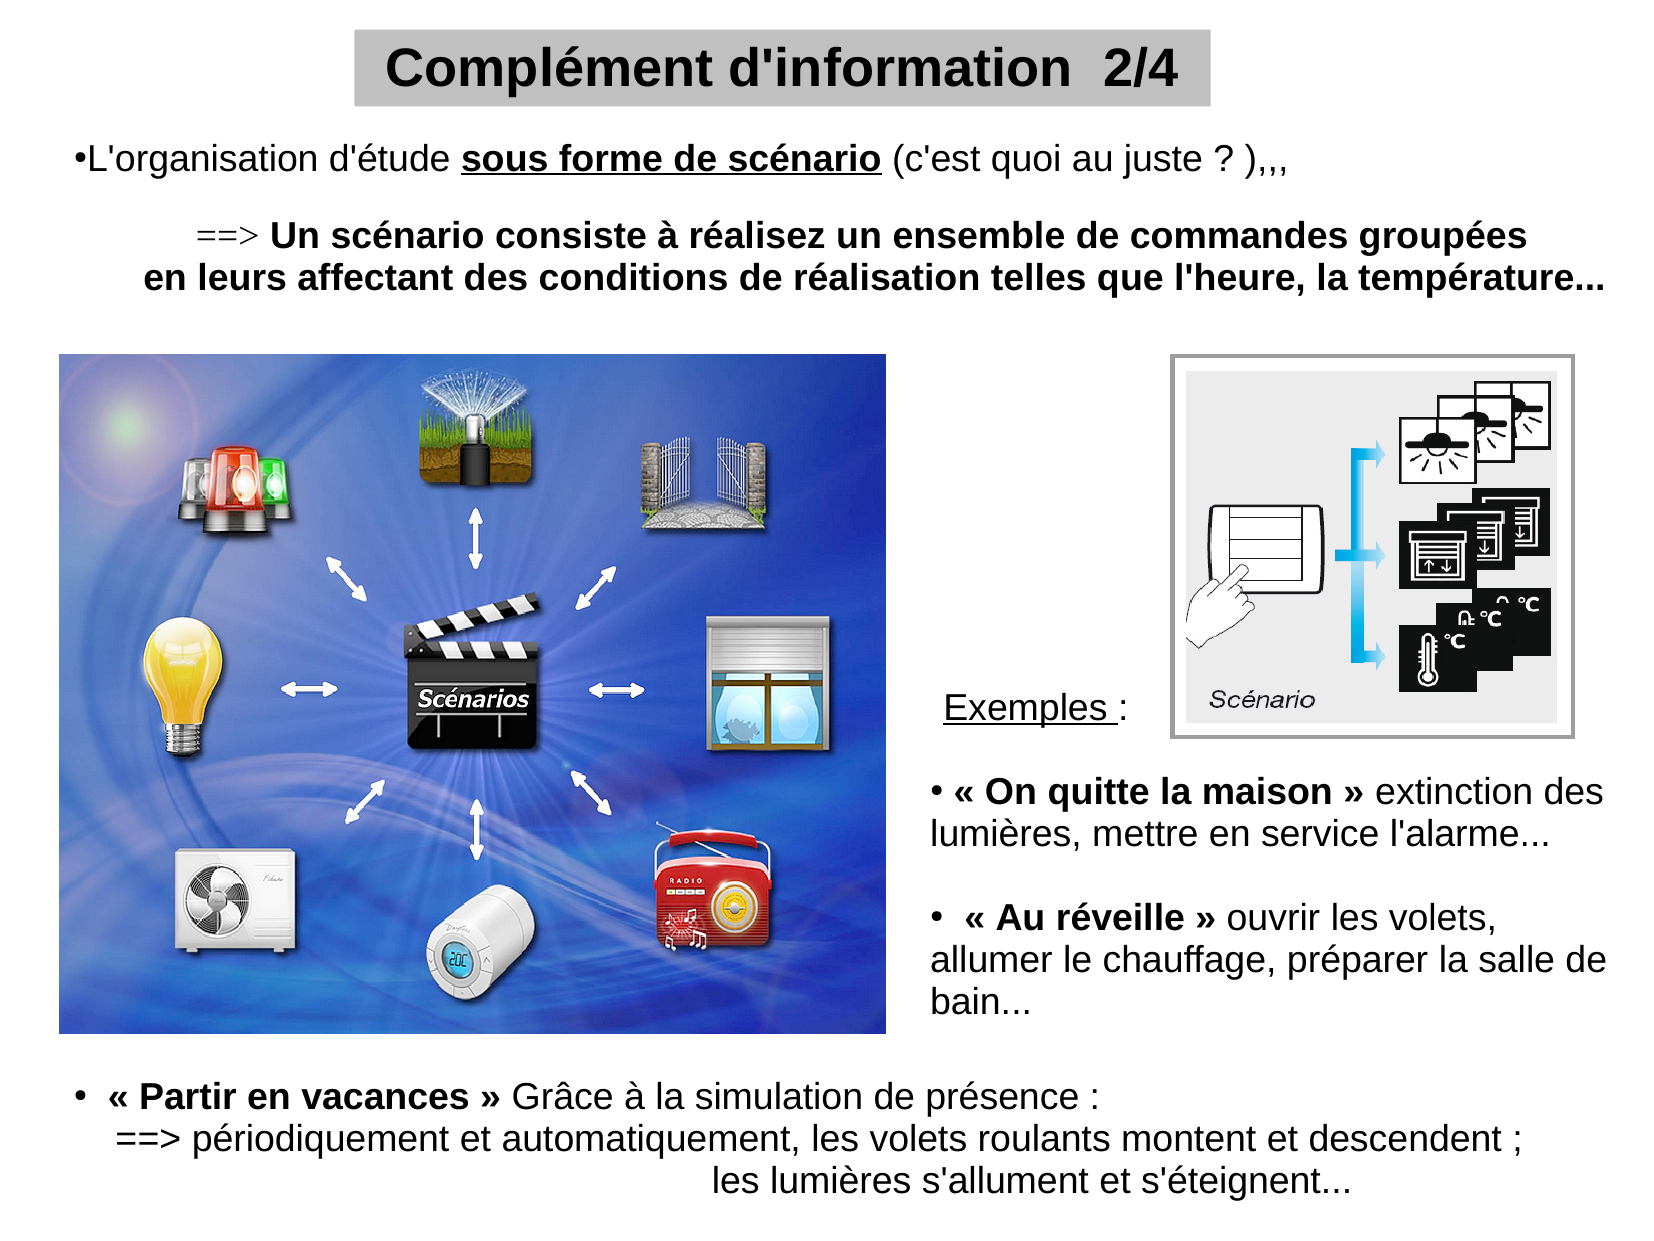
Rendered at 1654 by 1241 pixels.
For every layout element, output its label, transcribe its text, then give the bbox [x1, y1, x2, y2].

text_box L'organisation d'étude sous forme de scénario (c'est quoi au juste ? ),,, [59, 129, 1565, 188]
text_box ==> Un scénario consiste à réalisez un ensemble de commandes groupées en leurs affectant des conditions de réalisation telles que l'heure, la température... [118, 206, 1625, 309]
text_box « Partir en vacances » Grâce à la simulation de présence : ==> périodiquement et automatiquement, les volets roulants montent et descendent ; les lumières s'allument et s'éteignent... [59, 1026, 1625, 1211]
text_box Complément d'information 2/4 [354, 29, 1211, 107]
text_box Exemples : « On quitte la maison » extinction des lumières, mettre en service l'alarme... « Au réveille » ouvrir les volets, allumer le chauffage, préparer la salle de bain... [915, 679, 1625, 1026]
picture [59, 354, 886, 1026]
picture [1151, 354, 1595, 739]
